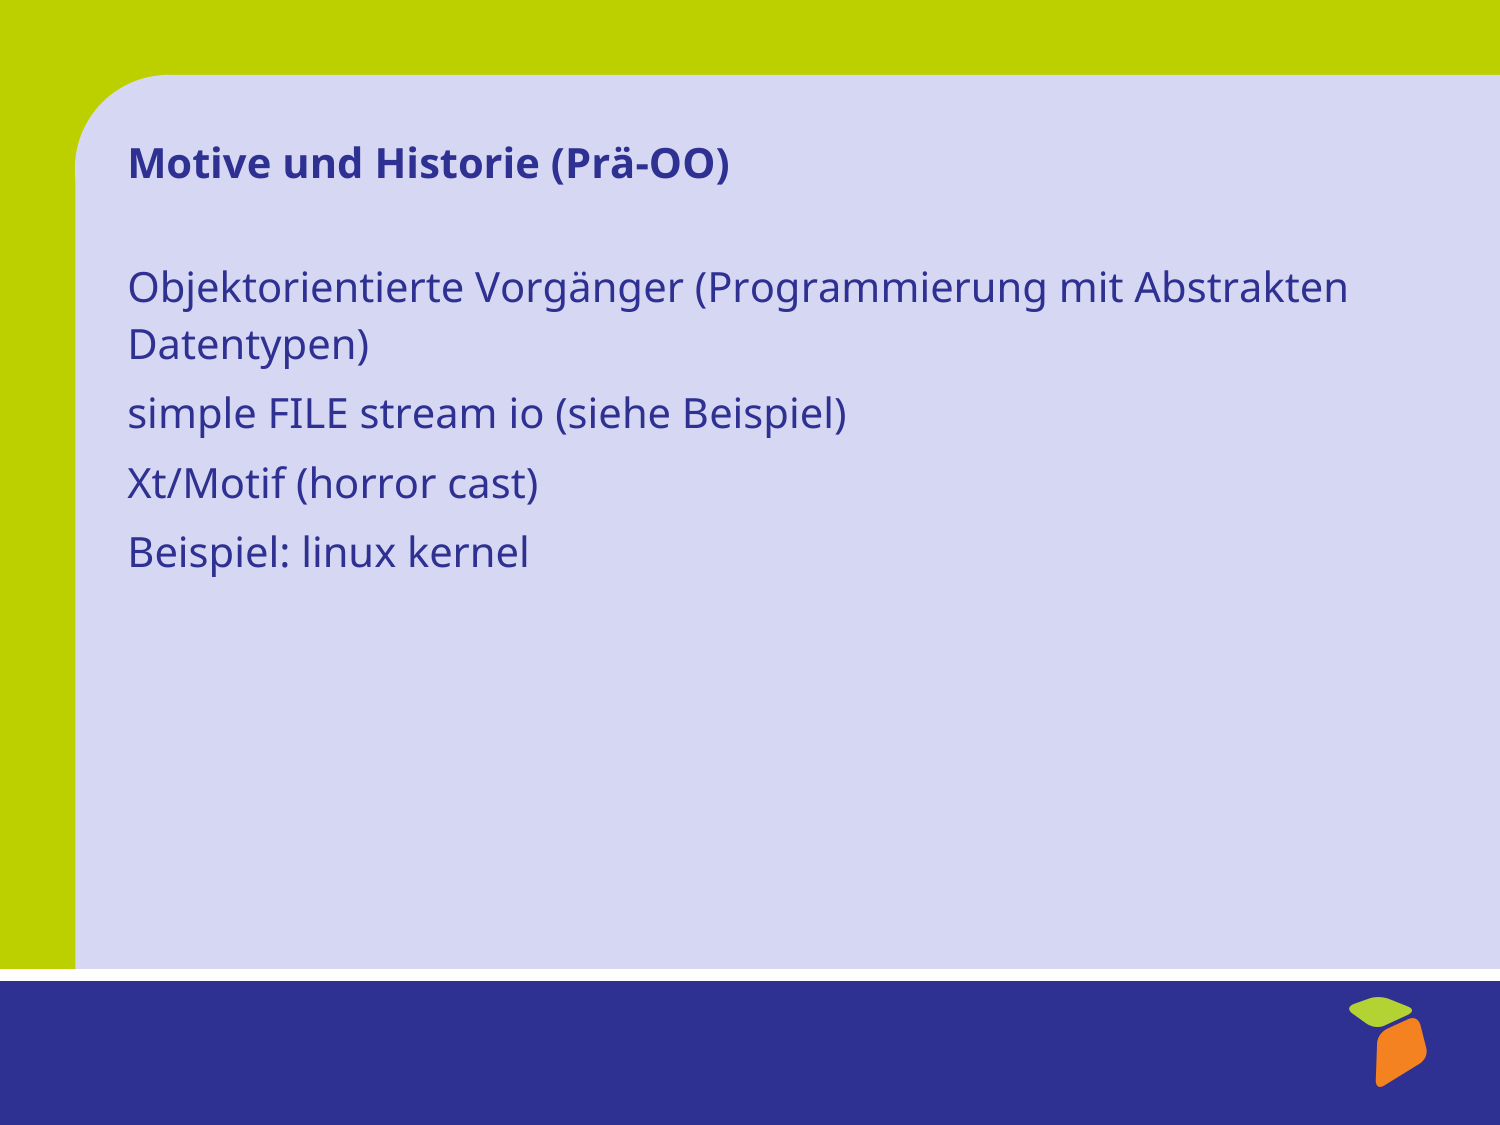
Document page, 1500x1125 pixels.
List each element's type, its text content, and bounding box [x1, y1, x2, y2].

title Motive und Historie (Prä-OO) [112, 112, 1388, 213]
list Objektorientierte Vorgänger (Programmierung mit Abstrakten Datentypen) simple FILE stream io (siehe Beispiel) Xt/Motif (horror cast) Beispiel: linux kernel [112, 249, 1388, 768]
picture [0, 981, 1500, 1125]
